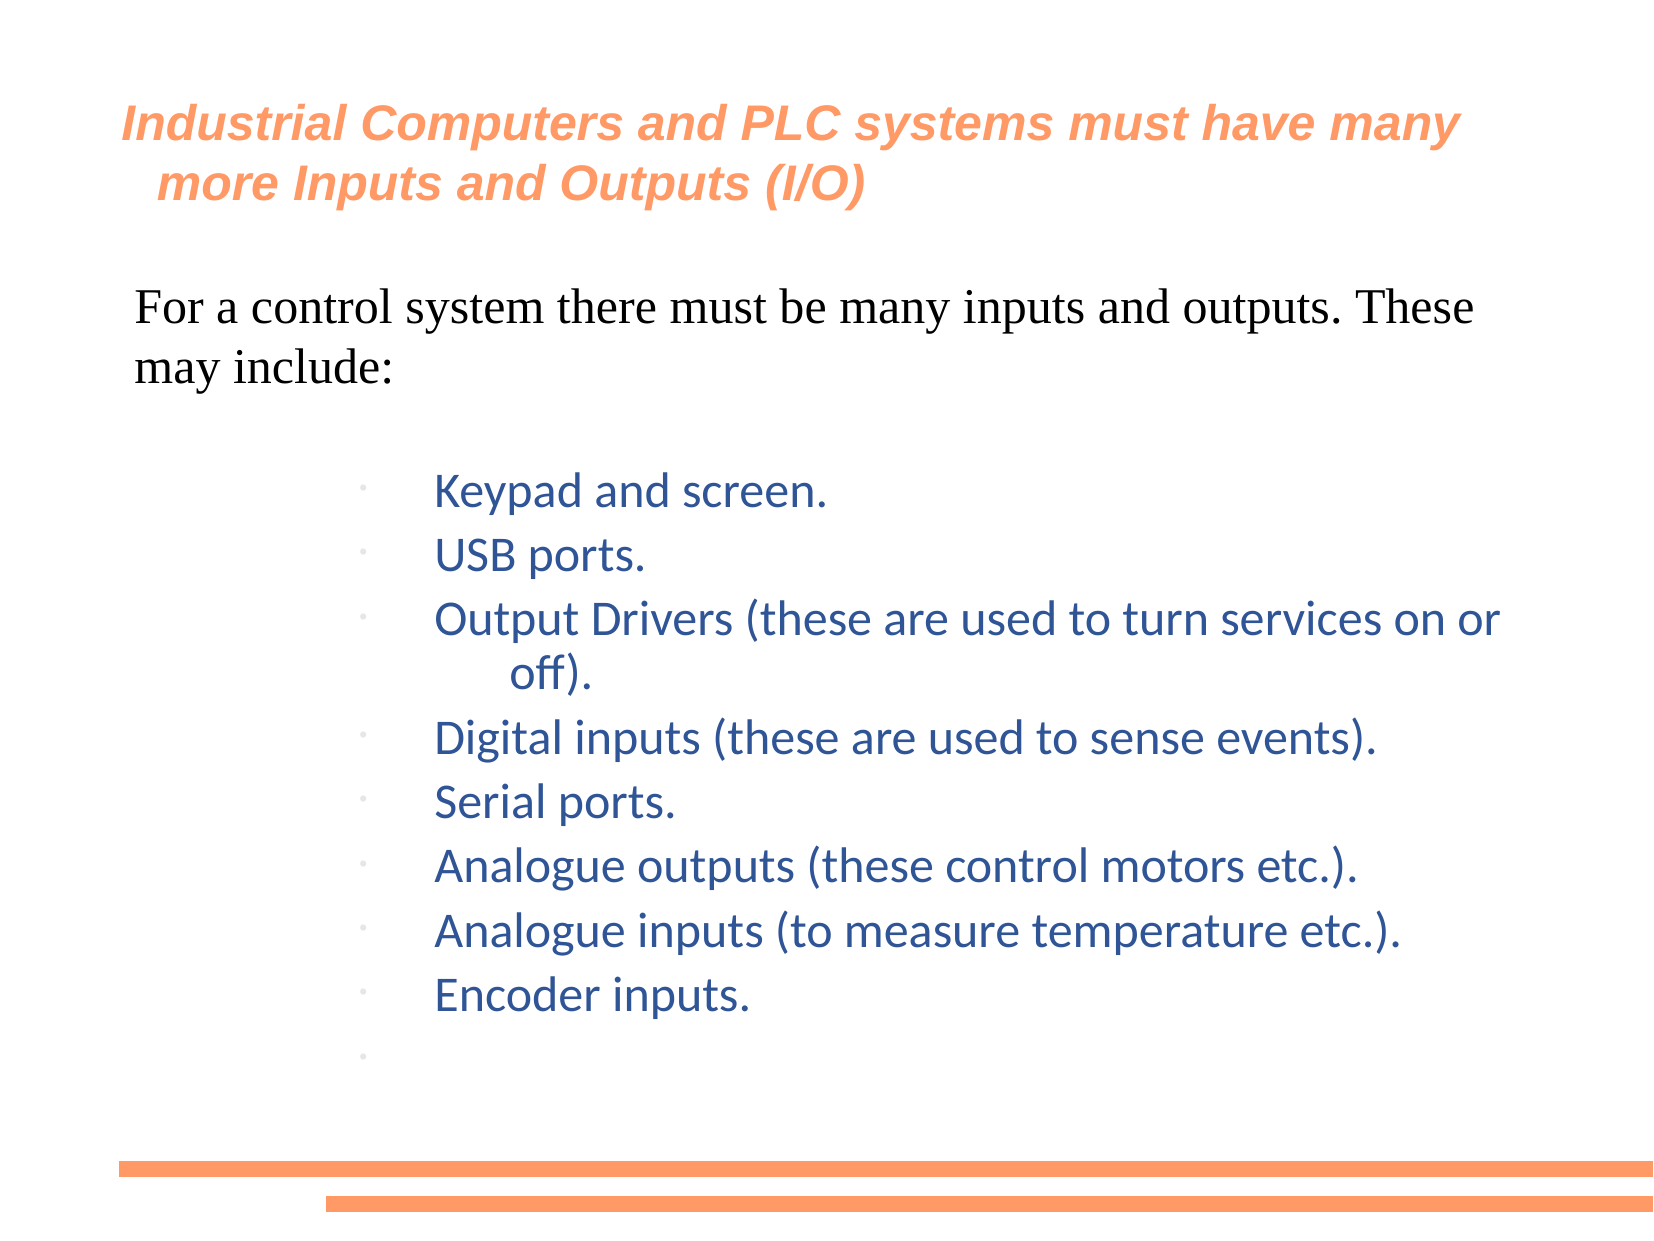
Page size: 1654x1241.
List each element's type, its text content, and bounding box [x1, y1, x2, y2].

title Industrial Computers and PLC systems must have many more Inputs and Outputs (I/O) [121, 89, 1534, 211]
list For a control system there must be many inputs and outputs. These may include: Keypad and screen. USB ports. Output Drivers (these are used to turn services on or off). Digital inputs (these are used to sense events). Serial ports. Analogue outputs (these control motors etc.). Analogue inputs (to measure temperature etc.). Encoder inputs. [134, 273, 1516, 1152]
